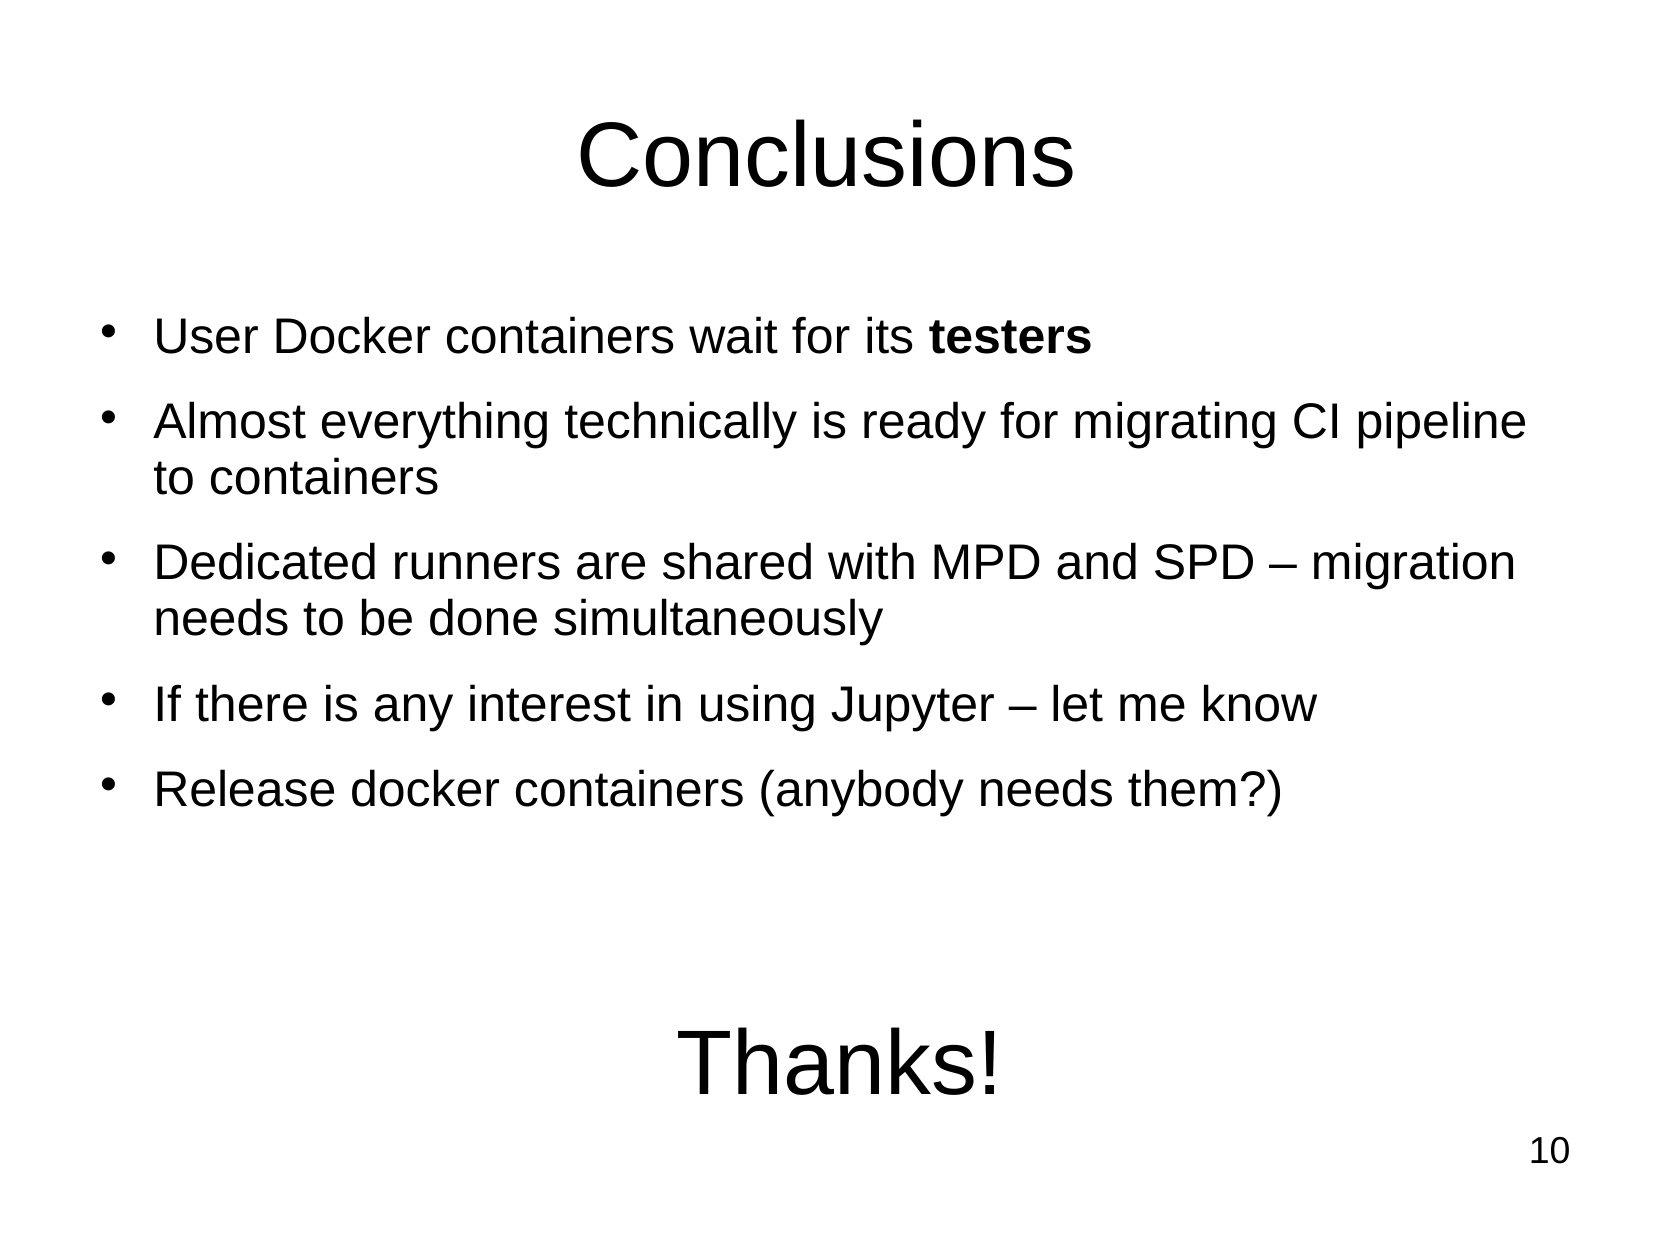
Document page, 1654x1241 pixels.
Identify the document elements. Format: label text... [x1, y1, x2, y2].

list User Docker containers wait for its testers Almost everything technically is ready for migrating CI pipeline to containers Dedicated runners are shared with MPD and SPD – migration needs to be done simultaneously If there is any interest in using Jupyter – let me know Release docker containers (anybody needs them?) [82, 304, 1546, 931]
title Thanks! [95, 957, 1584, 1165]
title Conclusions [82, 49, 1571, 257]
